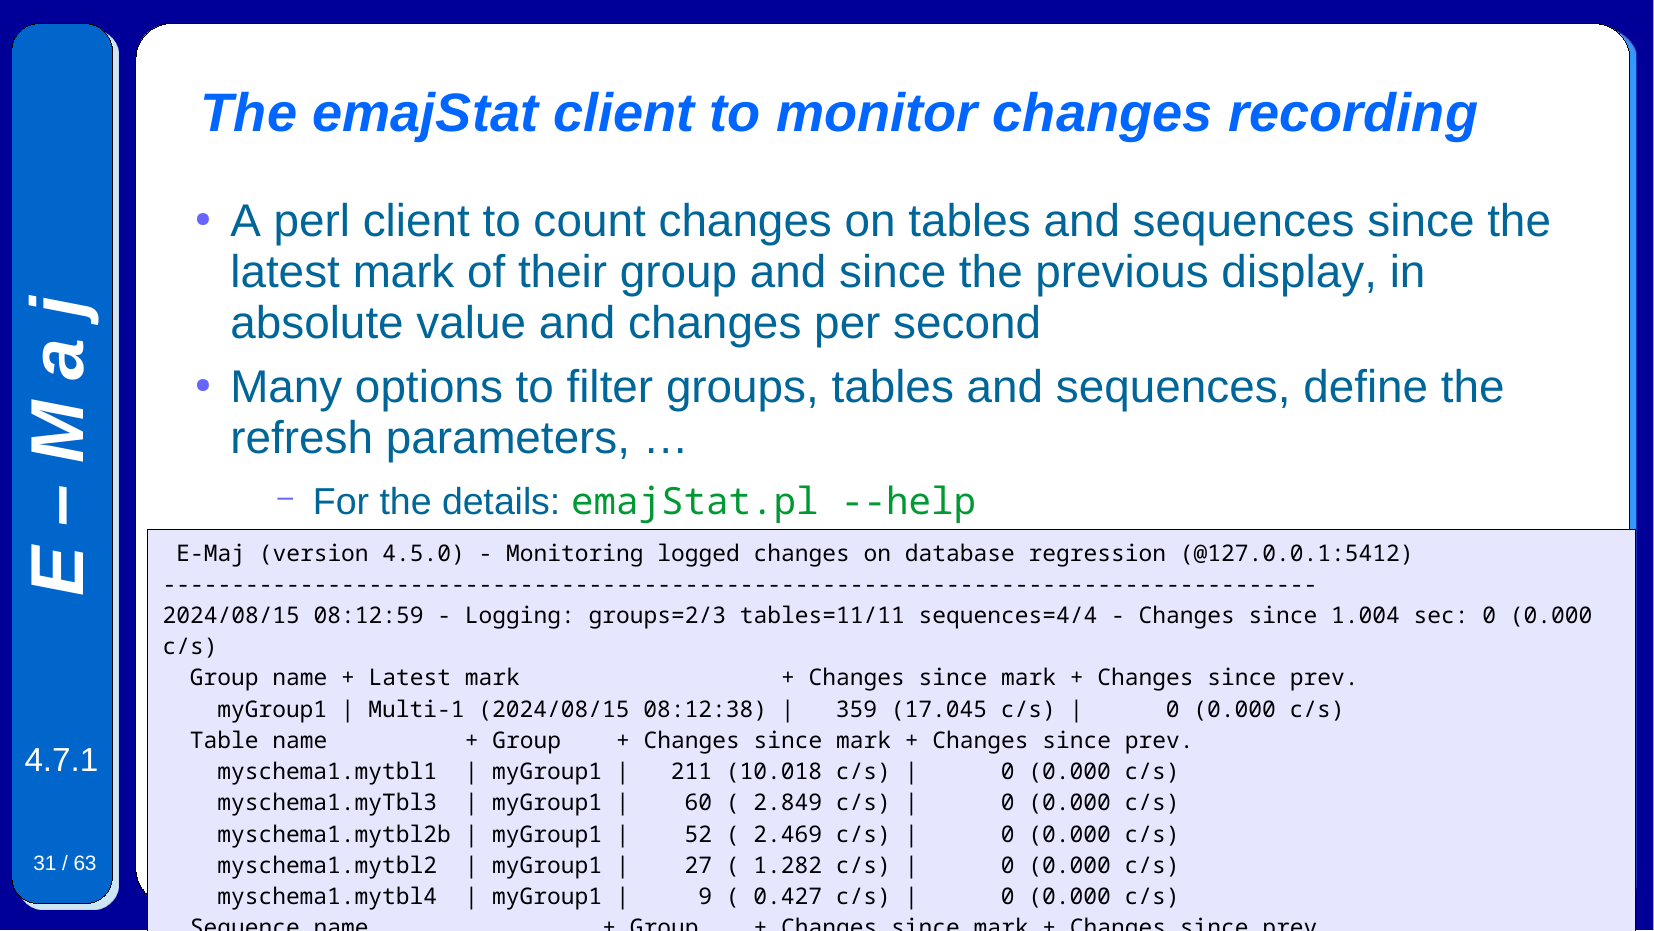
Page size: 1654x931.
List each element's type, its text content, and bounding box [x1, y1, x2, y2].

title The emajStat client to monitor changes recording [200, 34, 1575, 191]
text_box E-Maj (version 4.5.0) - Monitoring logged changes on database regression (@127.0.0.1:5412) ------------------------------------------------------------------------------------ 2024/08/15 08:12:59 - Logging: groups=2/3 tables=11/11 sequences=4/4 - Changes since 1.004 sec: 0 (0.000 c/s) Group name + Latest mark + Changes since mark + Changes since prev. myGroup1 | Multi-1 (2024/08/15 08:12:38) | 359 (17.045 c/s) | 0 (0.000 c/s) Table name + Group + Changes since mark + Changes since prev. myschema1.mytbl1 | myGroup1 | 211 (10.018 c/s) | 0 (0.000 c/s) myschema1.myTbl3 | myGroup1 | 60 ( 2.849 c/s) | 0 (0.000 c/s) myschema1.mytbl2b | myGroup1 | 52 ( 2.469 c/s) | 0 (0.000 c/s) myschema1.mytbl2 | myGroup1 | 27 ( 1.282 c/s) | 0 (0.000 c/s) myschema1.mytbl4 | myGroup1 | 9 ( 0.427 c/s) | 0 (0.000 c/s) Sequence name + Group + Changes since mark + Changes since prev. myschema1.mytbl2b_col20_seq | myGroup1 | -5 (-0.237 c/s) | 0 (0.000 c/s) myschema1.myTbl3_col31_seq | myGroup1 | -20 (-0.950 c/s) | 0 (0.000 c/s) [147, 529, 1636, 890]
list A perl client to count changes on tables and sequences since the latest mark of their group and since the previous display, in absolute value and changes per second Many options to filter groups, tables and sequences, define the refresh parameters, … For the details: emajStat.pl --help [177, 194, 1587, 519]
